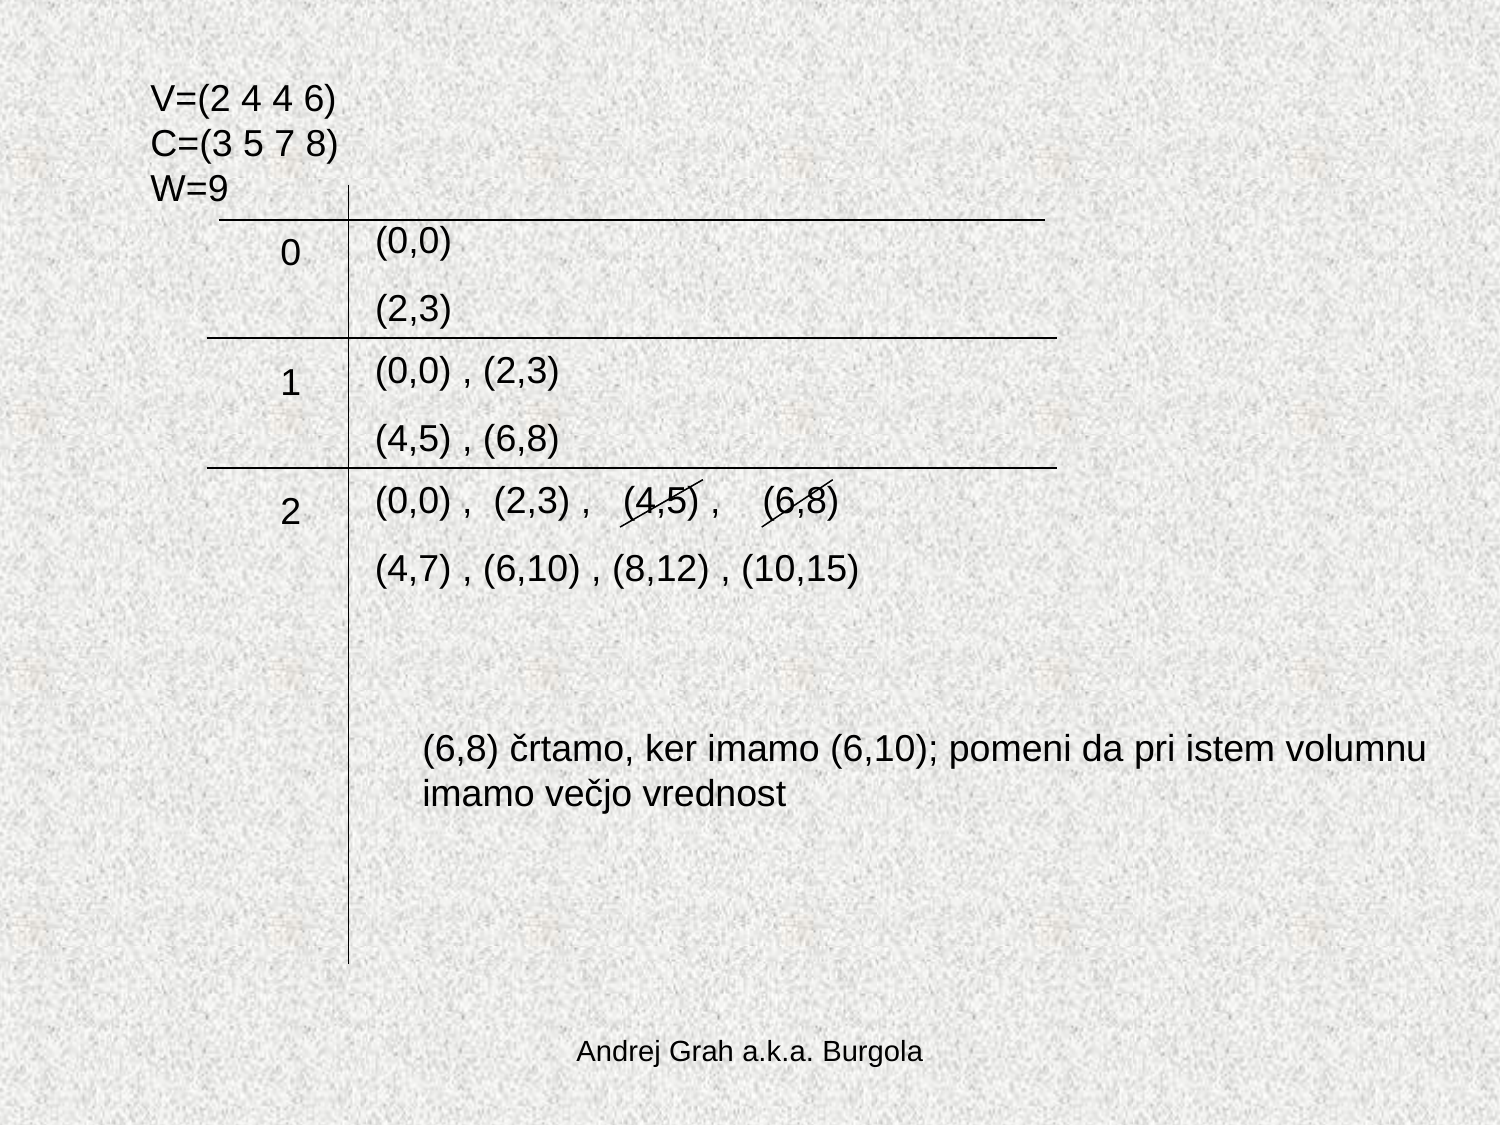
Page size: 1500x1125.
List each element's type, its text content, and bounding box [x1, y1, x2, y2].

text_box V=(2 4 4 6) C=(3 5 7 8) W=9 [135, 66, 396, 217]
text_box (0,0) (2,3) [360, 207, 1247, 337]
text_box (6,8) črtamo, ker imamo (6,10); pomeni da pri istem volumnu imamo večjo vrednost [407, 716, 1459, 822]
text_box 1 [265, 349, 314, 411]
text_box (0,0) , (2,3) (4,5) , (6,8) [360, 337, 1500, 467]
picture [349, 339, 360, 467]
text_box 2 [265, 479, 302, 541]
picture [349, 221, 360, 337]
text_box 0 [265, 219, 337, 281]
text_box Andrej Grah a.k.a. Burgola [512, 1024, 988, 1103]
text_box (0,0) , (2,3) , (4,5) , (6,8) (4,7) , (6,10) , (8,12) , (10,15) [360, 467, 1447, 597]
picture [0, 0, 1500, 1125]
